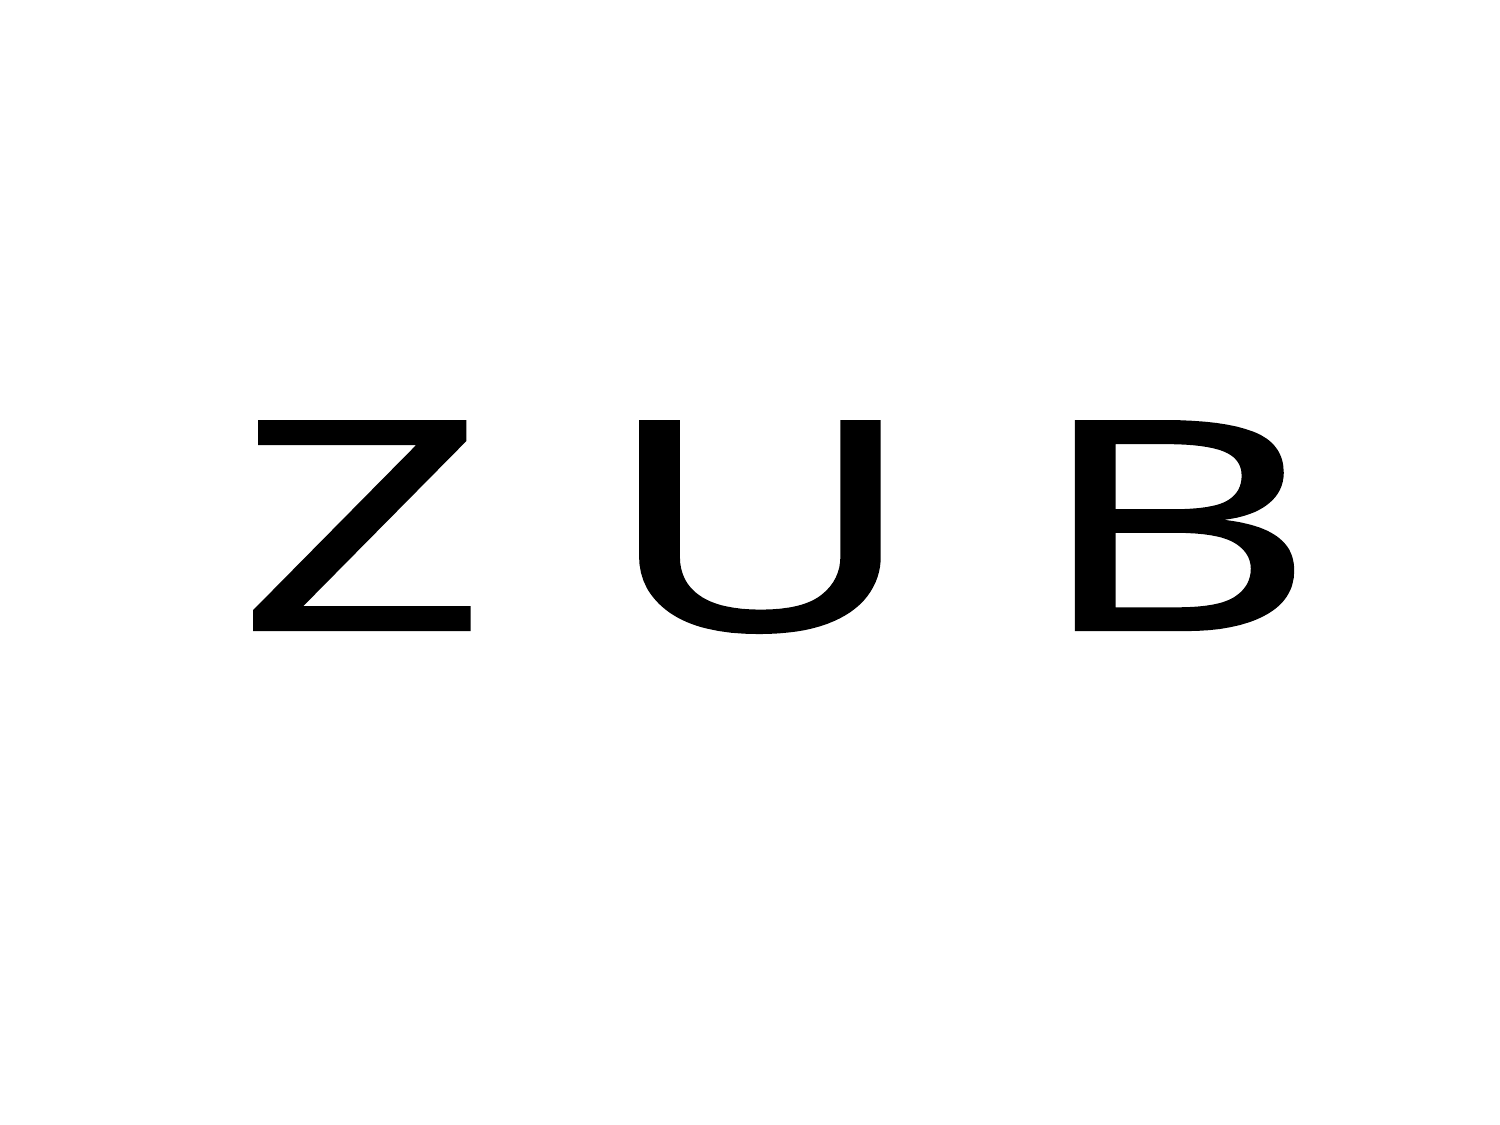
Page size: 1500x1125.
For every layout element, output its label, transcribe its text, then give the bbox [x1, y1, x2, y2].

text_box Z U B [1075, 420, 1294, 631]
text_box Z U B [639, 420, 880, 634]
text_box Z U B [253, 420, 470, 631]
